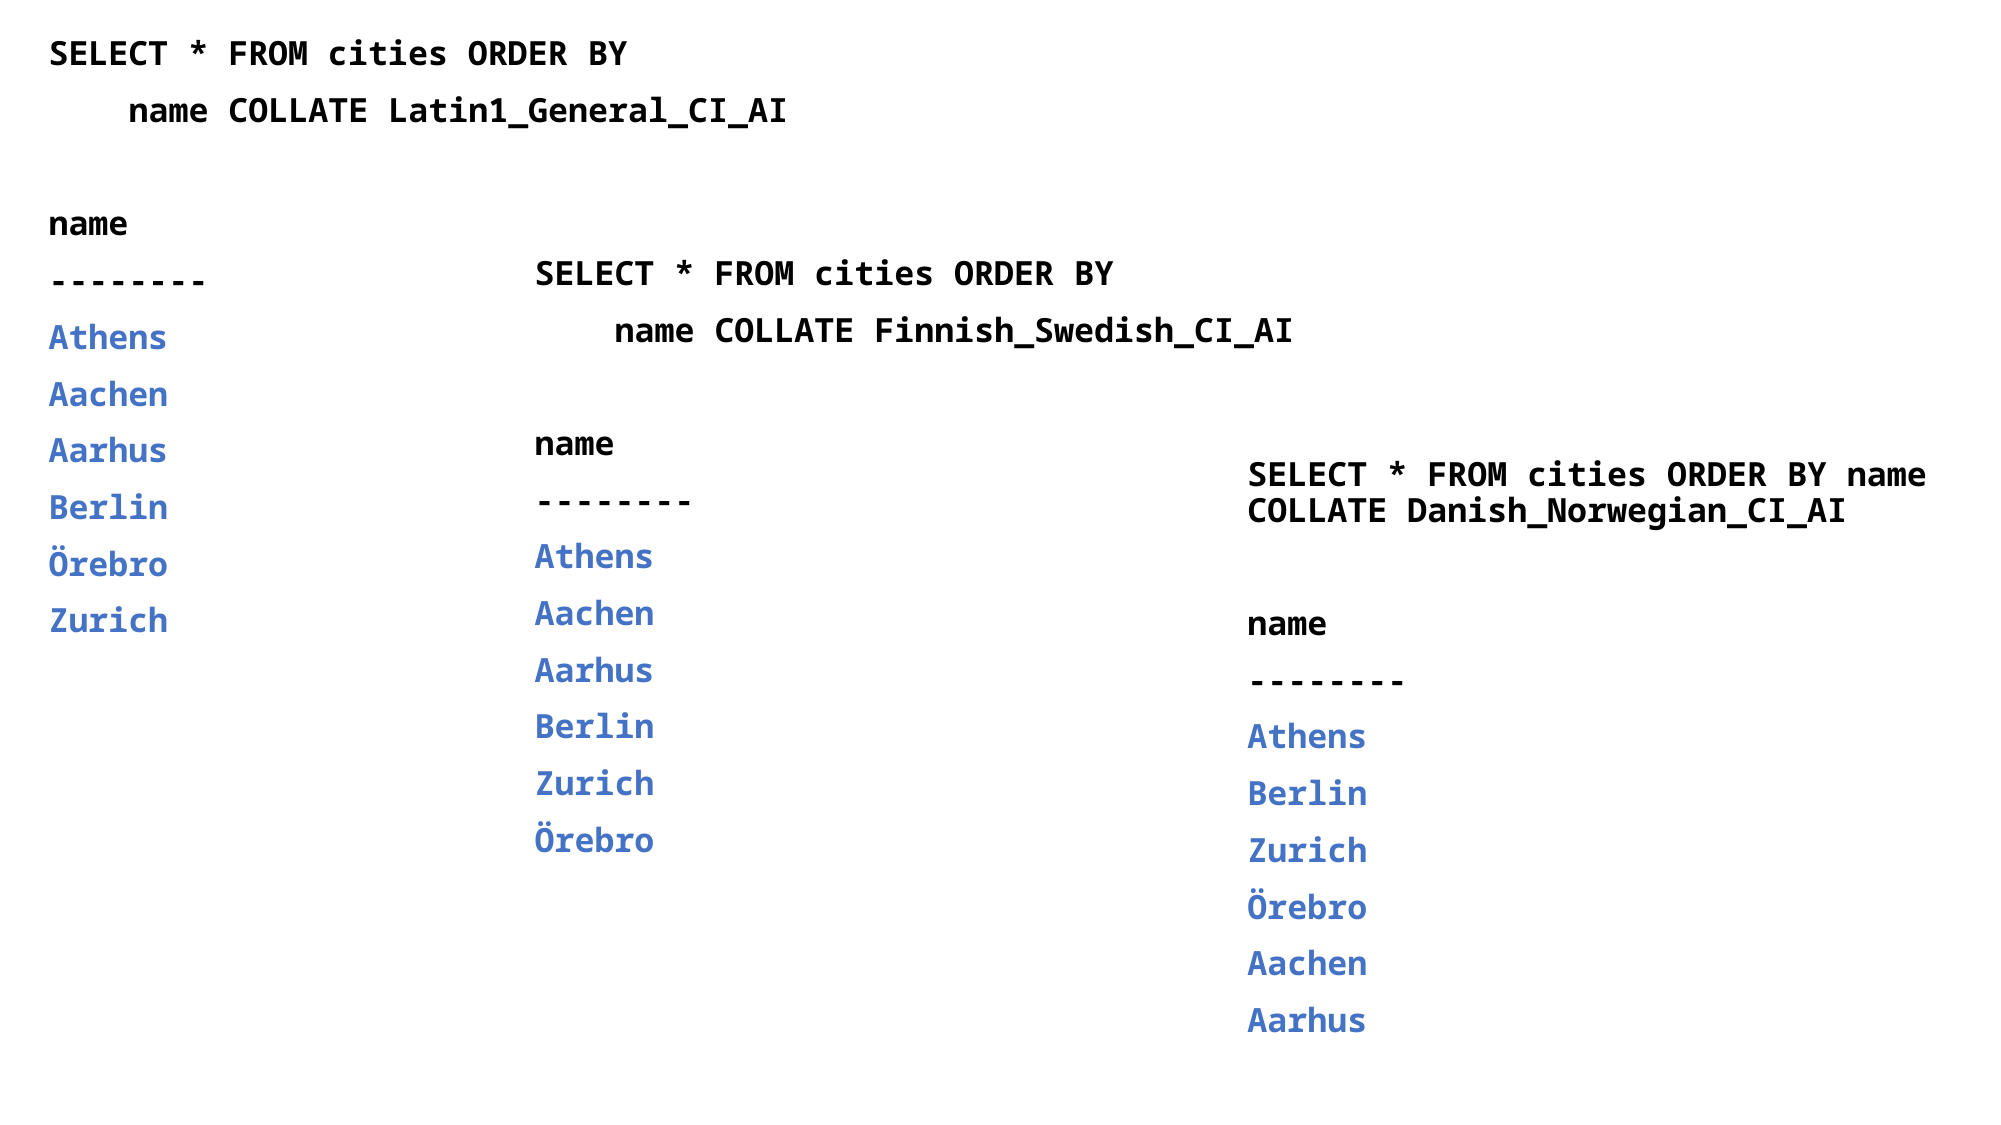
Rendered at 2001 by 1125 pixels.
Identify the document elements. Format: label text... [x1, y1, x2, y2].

text_box SELECT * FROM cities ORDER BY name COLLATE Finnish_Swedish_CI_AI name -------- Athens Aachen Aarhus Berlin Zurich Örebro [519, 249, 1328, 924]
text_box SELECT * FROM cities ORDER BY name COLLATE Danish_Norwegian_CI_AI name -------- Athens Berlin Zurich Örebro Aachen Aarhus [1232, 450, 2000, 1125]
list SELECT * FROM cities ORDER BY name COLLATE Latin1_General_CI_AI name -------- Athens Aachen Aarhus Berlin Örebro Zurich [33, 29, 842, 705]
